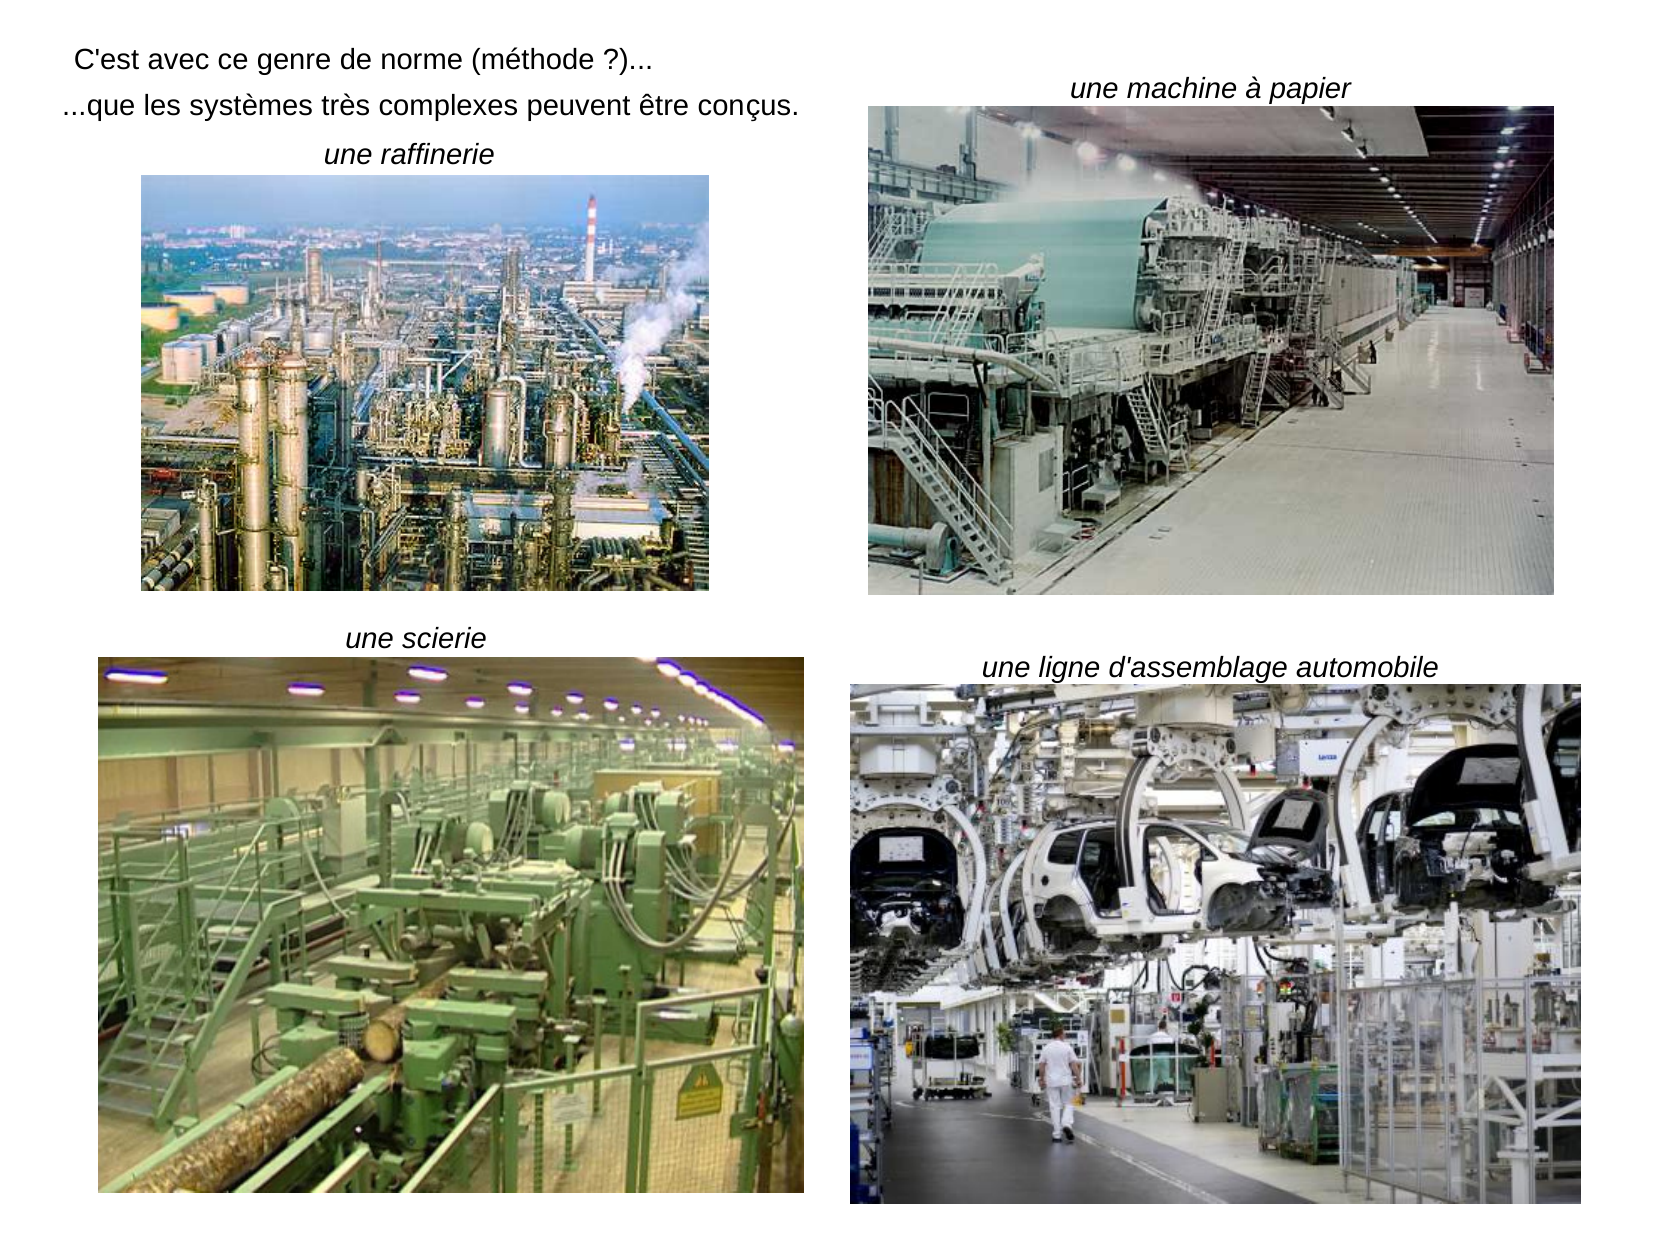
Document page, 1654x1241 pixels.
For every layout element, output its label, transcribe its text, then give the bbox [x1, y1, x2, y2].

picture [850, 684, 1581, 1204]
text_box une ligne d'assemblage automobile [909, 644, 1512, 709]
picture [98, 657, 804, 1193]
text_box une scierie [330, 614, 544, 679]
picture [868, 106, 1554, 595]
text_box C'est avec ce genre de norme (méthode ?)... [59, 35, 1571, 85]
picture [141, 175, 709, 591]
text_box une raffinerie [309, 130, 542, 202]
text_box une machine à papier [1015, 65, 1406, 130]
text_box ...que les systèmes très complexes peuvent être conçus. [47, 81, 815, 131]
